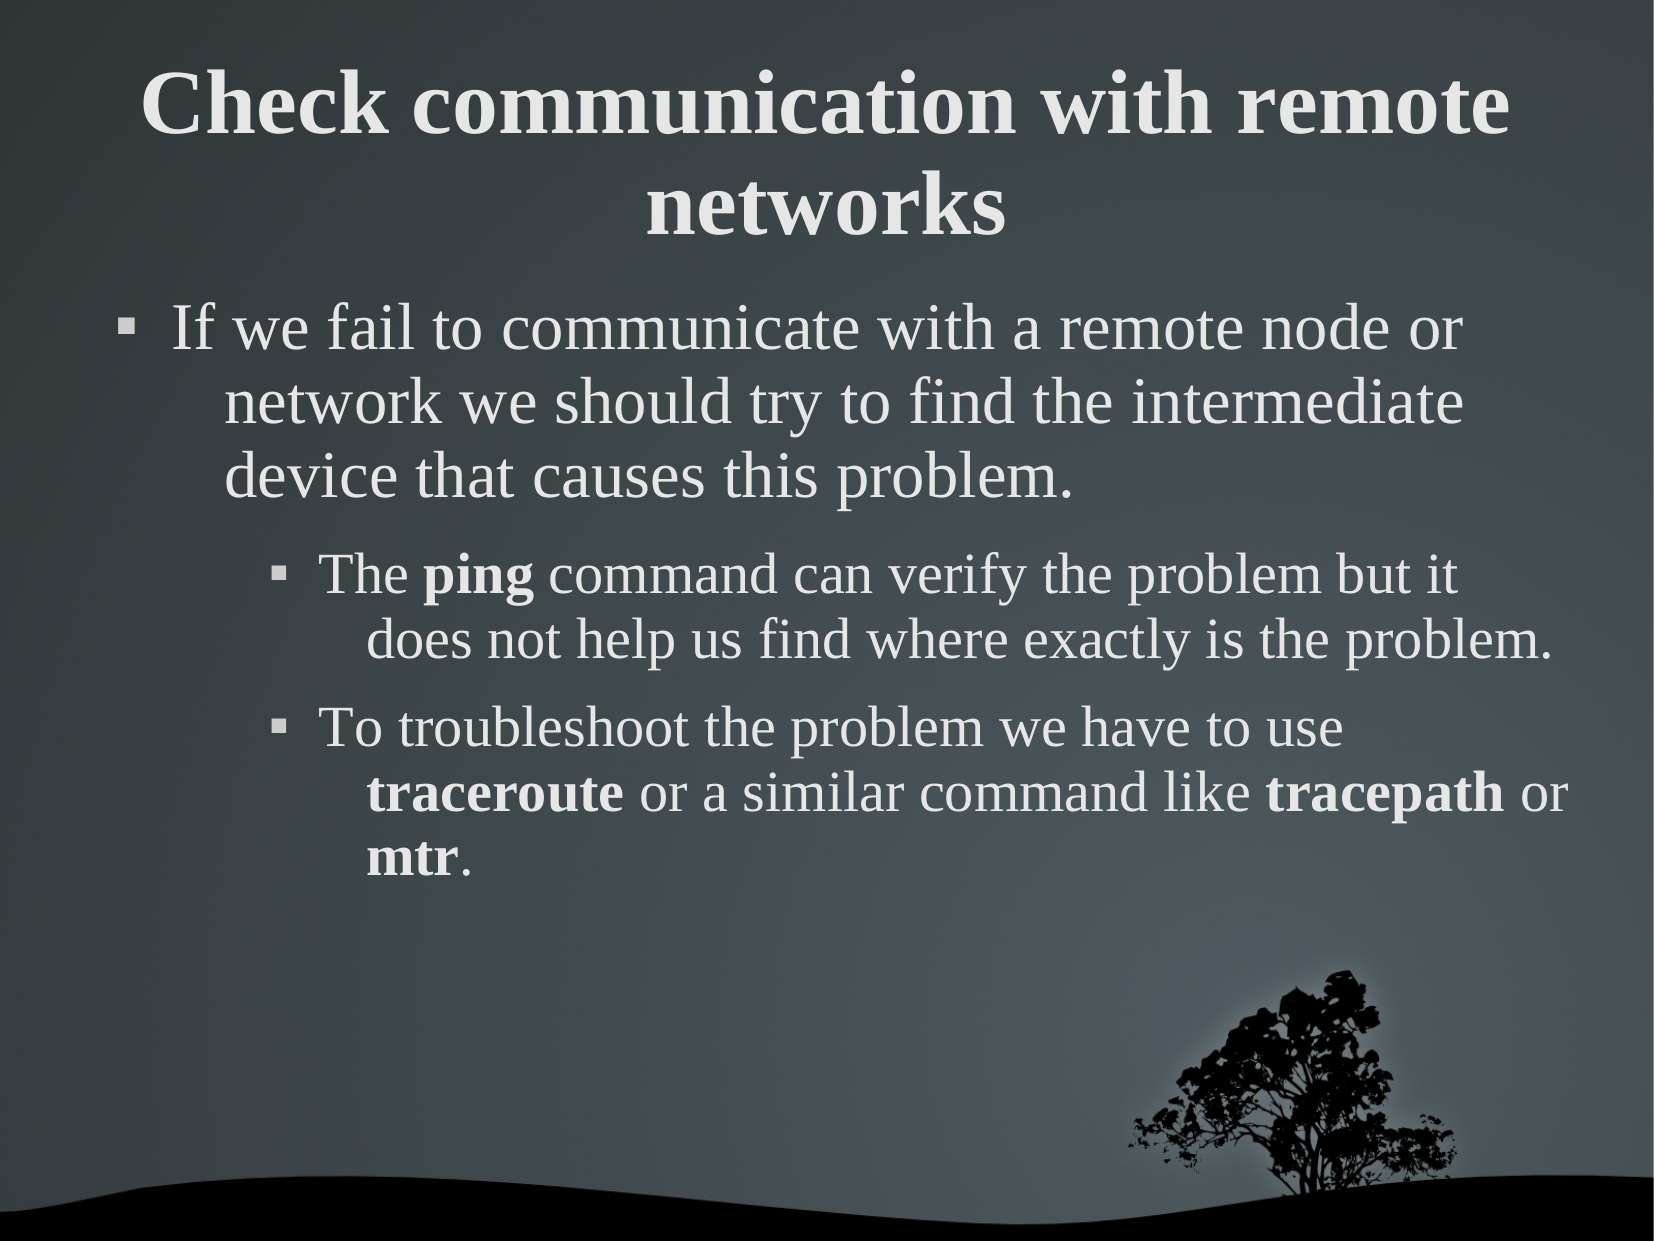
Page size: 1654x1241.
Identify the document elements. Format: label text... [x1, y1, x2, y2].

picture [0, 0, 1654, 1241]
title Check communication with remote networks [82, 49, 1571, 257]
list If we fail to communicate with a remote node or network we should try to find the intermediate device that causes this problem. The ping command can verify the problem but it does not help us find where exactly is the problem. To troubleshoot the problem we have to use traceroute or a similar command like tracepath or mtr. [82, 290, 1571, 1109]
